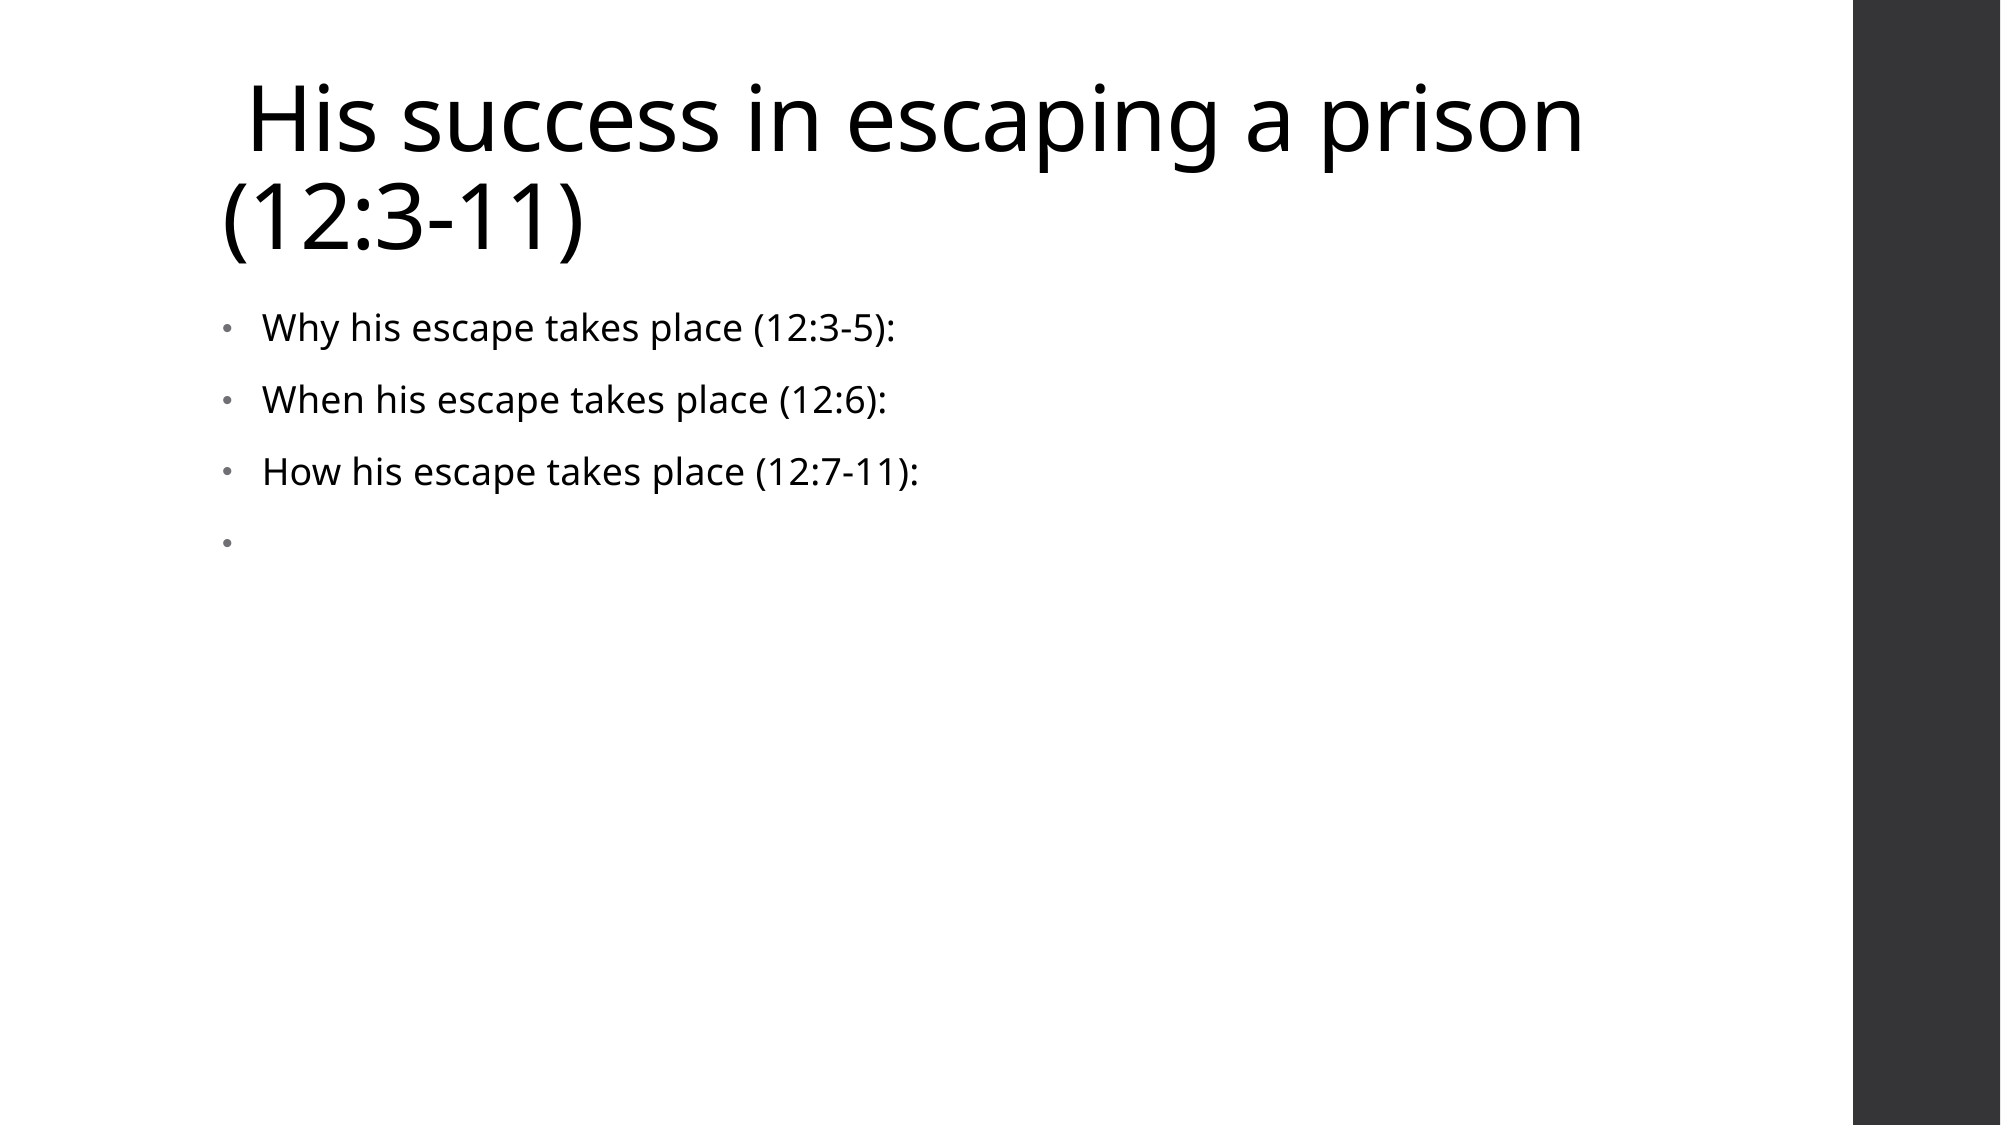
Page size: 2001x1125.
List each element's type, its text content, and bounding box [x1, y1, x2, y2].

list Why his escape takes place (12:3-5): When his escape takes place (12:6): How his escape takes place (12:7-11): [206, 299, 1617, 1014]
title His success in escaping a prison (12:3-11) [206, 60, 1797, 278]
